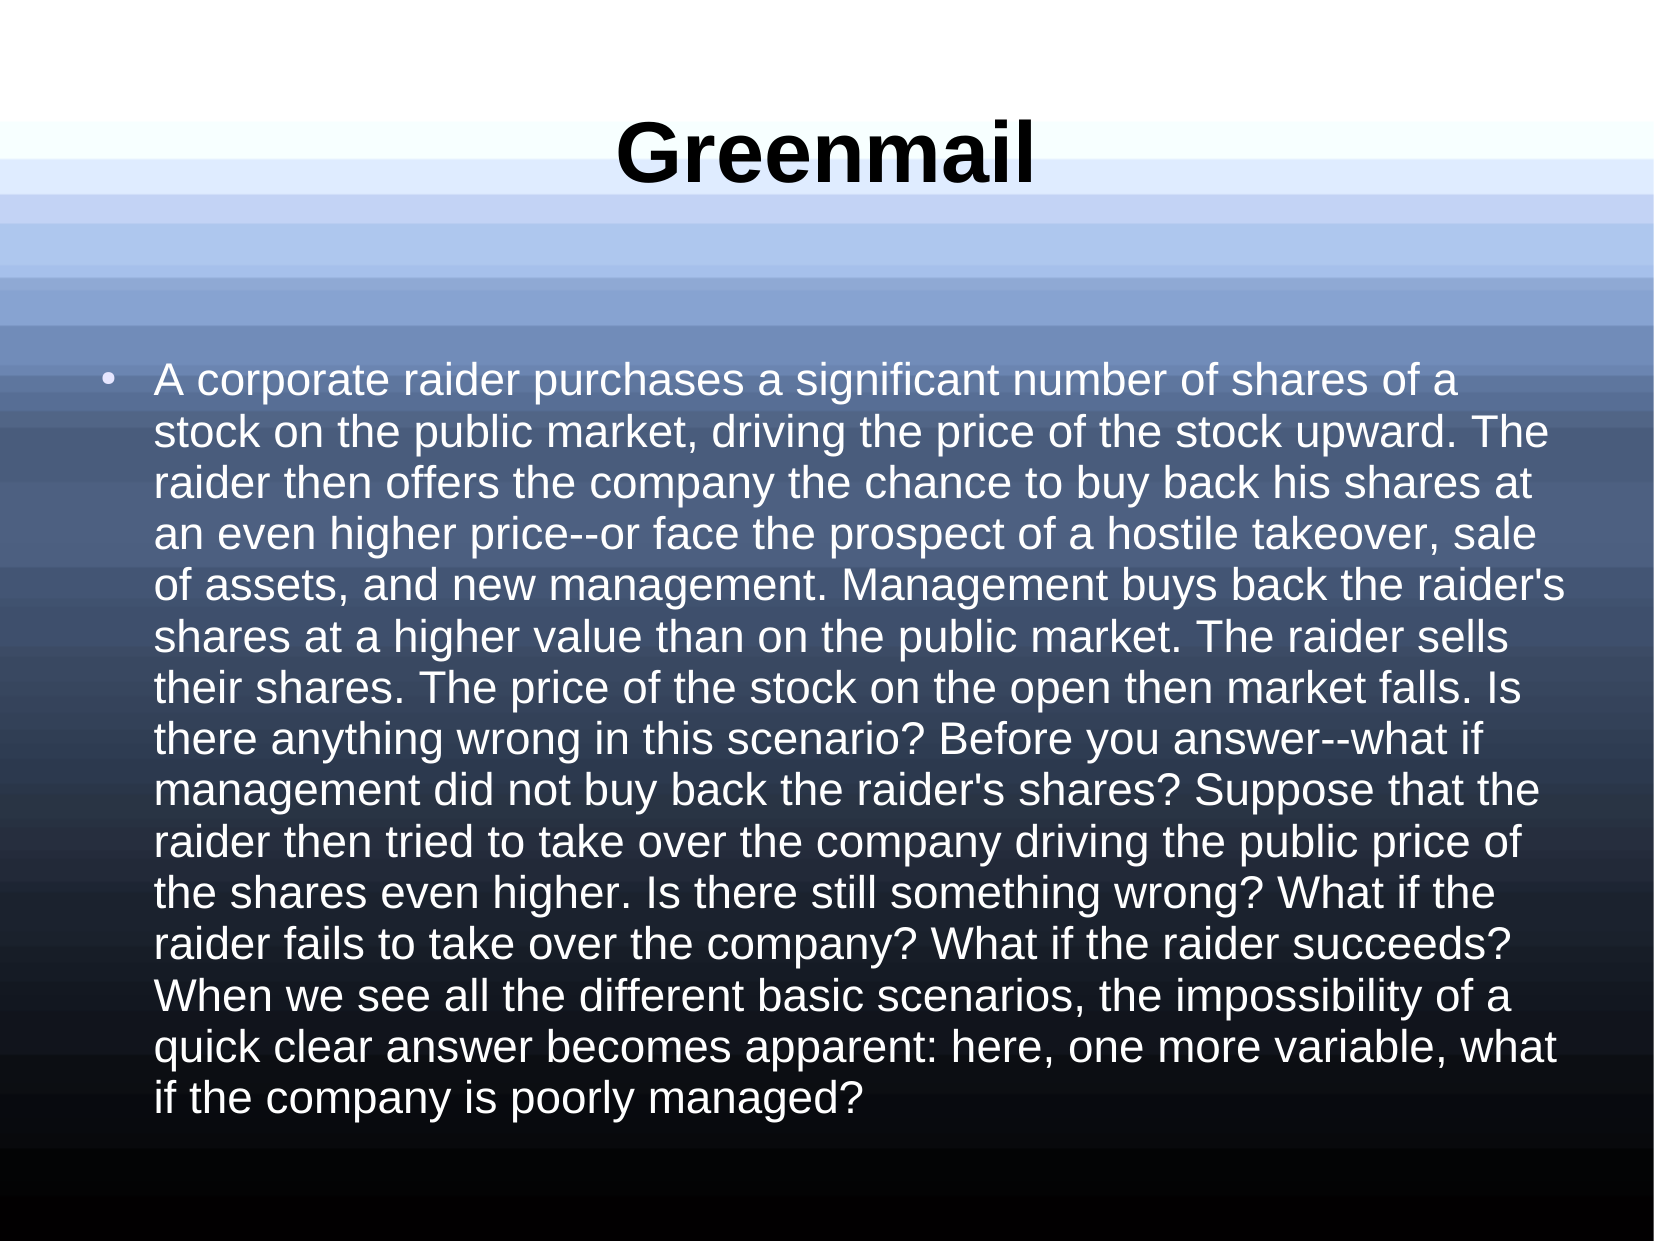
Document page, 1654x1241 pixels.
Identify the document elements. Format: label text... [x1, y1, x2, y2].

picture [0, 0, 1654, 1241]
list A corporate raider purchases a significant number of shares of a stock on the public market, driving the price of the stock upward. The raider then offers the company the chance to buy back his shares at an even higher price--or face the prospect of a hostile takeover, sale of assets, and new management. Management buys back the raider's shares at a higher value than on the public market. The raider sells their shares. The price of the stock on the open then market falls. Is there anything wrong in this scenario? Before you answer--what if management did not buy back the raider's shares? Suppose that the raider then tried to take over the company driving the public price of the shares even higher. Is there still something wrong? What if the raider fails to take over the company? What if the raider succeeds? When we see all the different basic scenarios, the impossibility of a quick clear answer becomes apparent: here, one more variable, what if the company is poorly managed? [82, 354, 1571, 1241]
title Greenmail [82, 49, 1571, 257]
